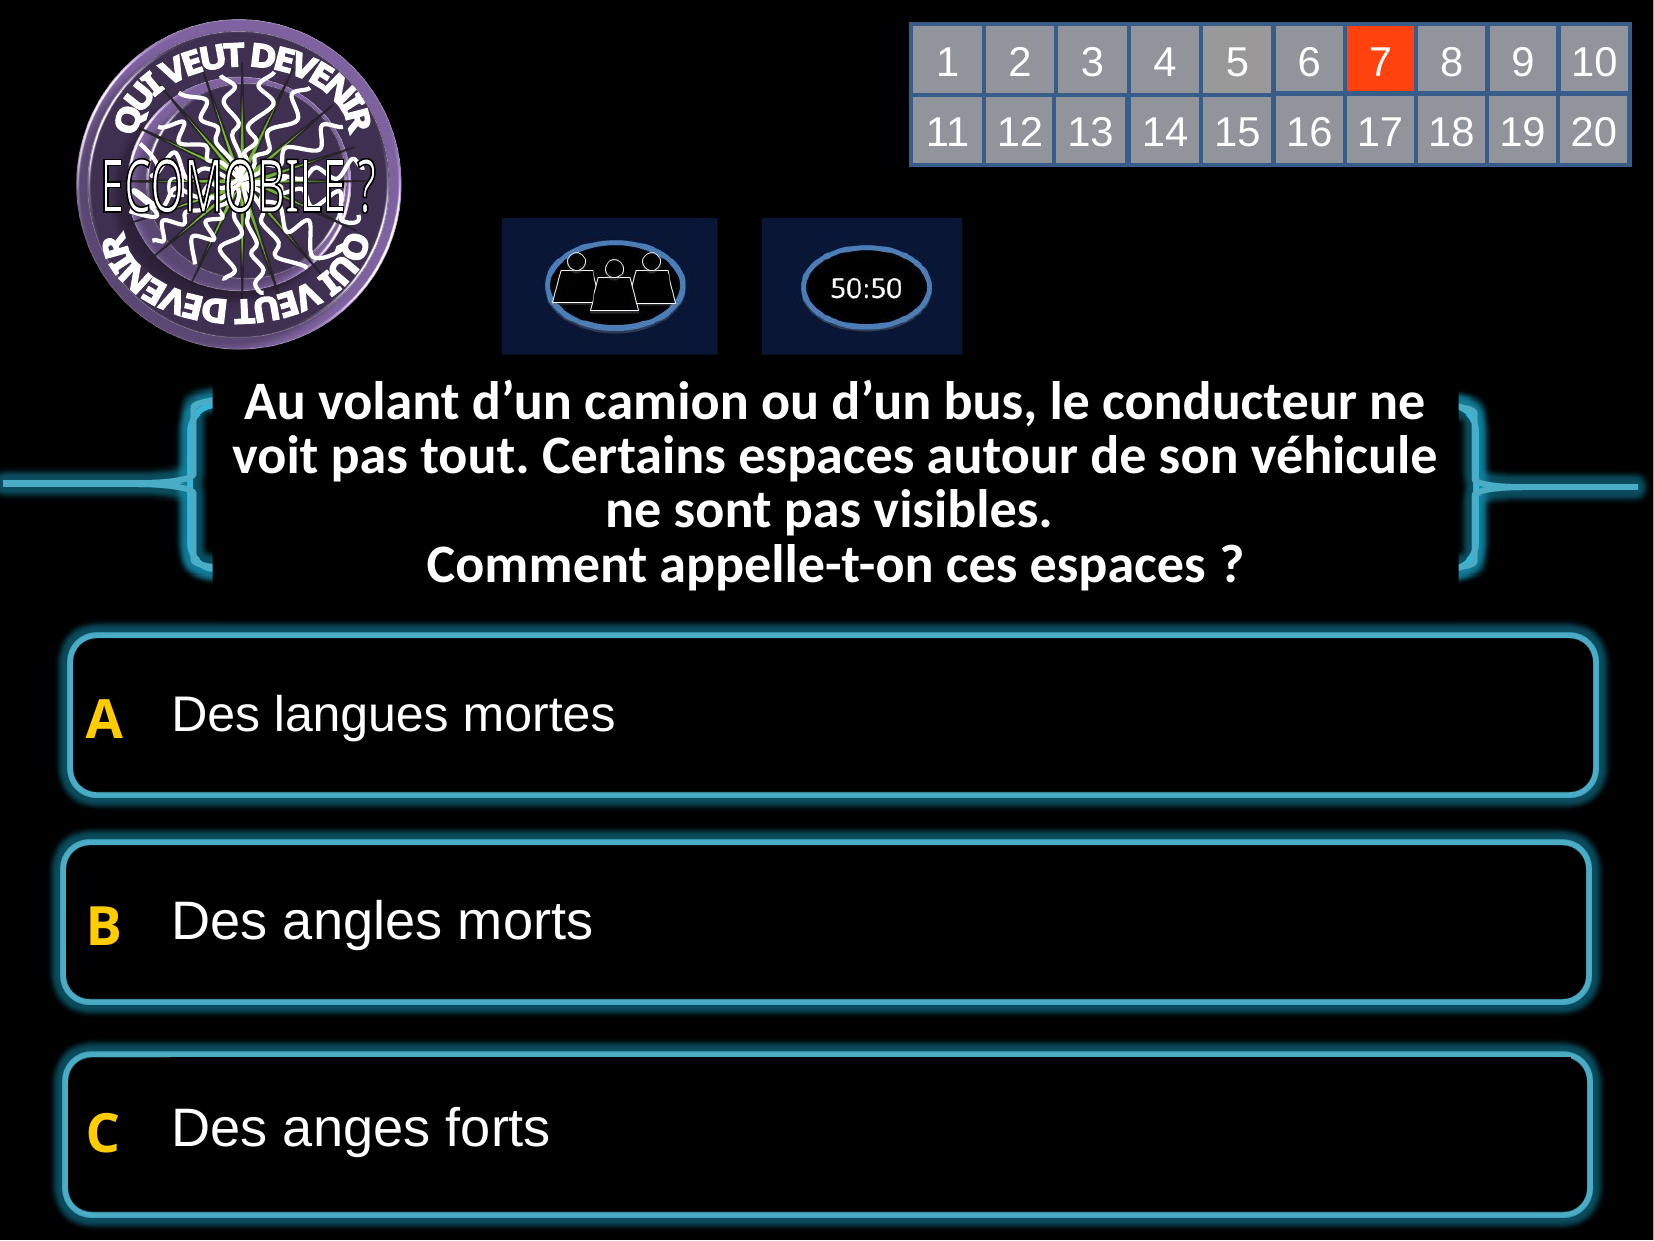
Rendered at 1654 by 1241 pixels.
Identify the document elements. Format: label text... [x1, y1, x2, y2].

text_box 1 [911, 24, 983, 94]
text_box 12 [983, 94, 1054, 166]
text_box 13 [1054, 94, 1127, 166]
text_box 7 [1344, 24, 1416, 93]
picture [1459, 384, 1654, 591]
picture [0, 377, 212, 591]
text_box 3 [1056, 24, 1128, 95]
text_box 17 [1345, 93, 1415, 166]
text_box 5 [1201, 24, 1273, 94]
text_box 9 [1487, 24, 1558, 93]
text_box 6 [1273, 24, 1344, 93]
picture [45, 1034, 1610, 1235]
text_box 16 [1273, 93, 1345, 166]
text_box 20 [1558, 93, 1630, 166]
text_box 14 [1128, 94, 1201, 166]
list Des langues mortes [171, 643, 1571, 786]
picture [53, 18, 402, 370]
text_box 15 [1201, 94, 1273, 166]
text_box 8 [1416, 24, 1487, 93]
text_box 2 [983, 24, 1056, 94]
picture [50, 615, 1616, 815]
list Des anges forts [171, 1057, 1571, 1199]
text_box 18 [1415, 93, 1486, 166]
list Des angles morts [171, 850, 1571, 993]
picture [43, 822, 1609, 1022]
text_box 11 [911, 94, 983, 166]
title Au volant d’un camion ou d’un bus, le conducteur ne voit pas tout. Certains espaces autour de son véhicule ne sont pas visibles. Comment appelle-t-on ces espaces ? [212, 354, 1459, 620]
text_box 4 [1128, 24, 1201, 94]
text_box 10 [1558, 24, 1630, 93]
text_box 19 [1486, 93, 1558, 166]
